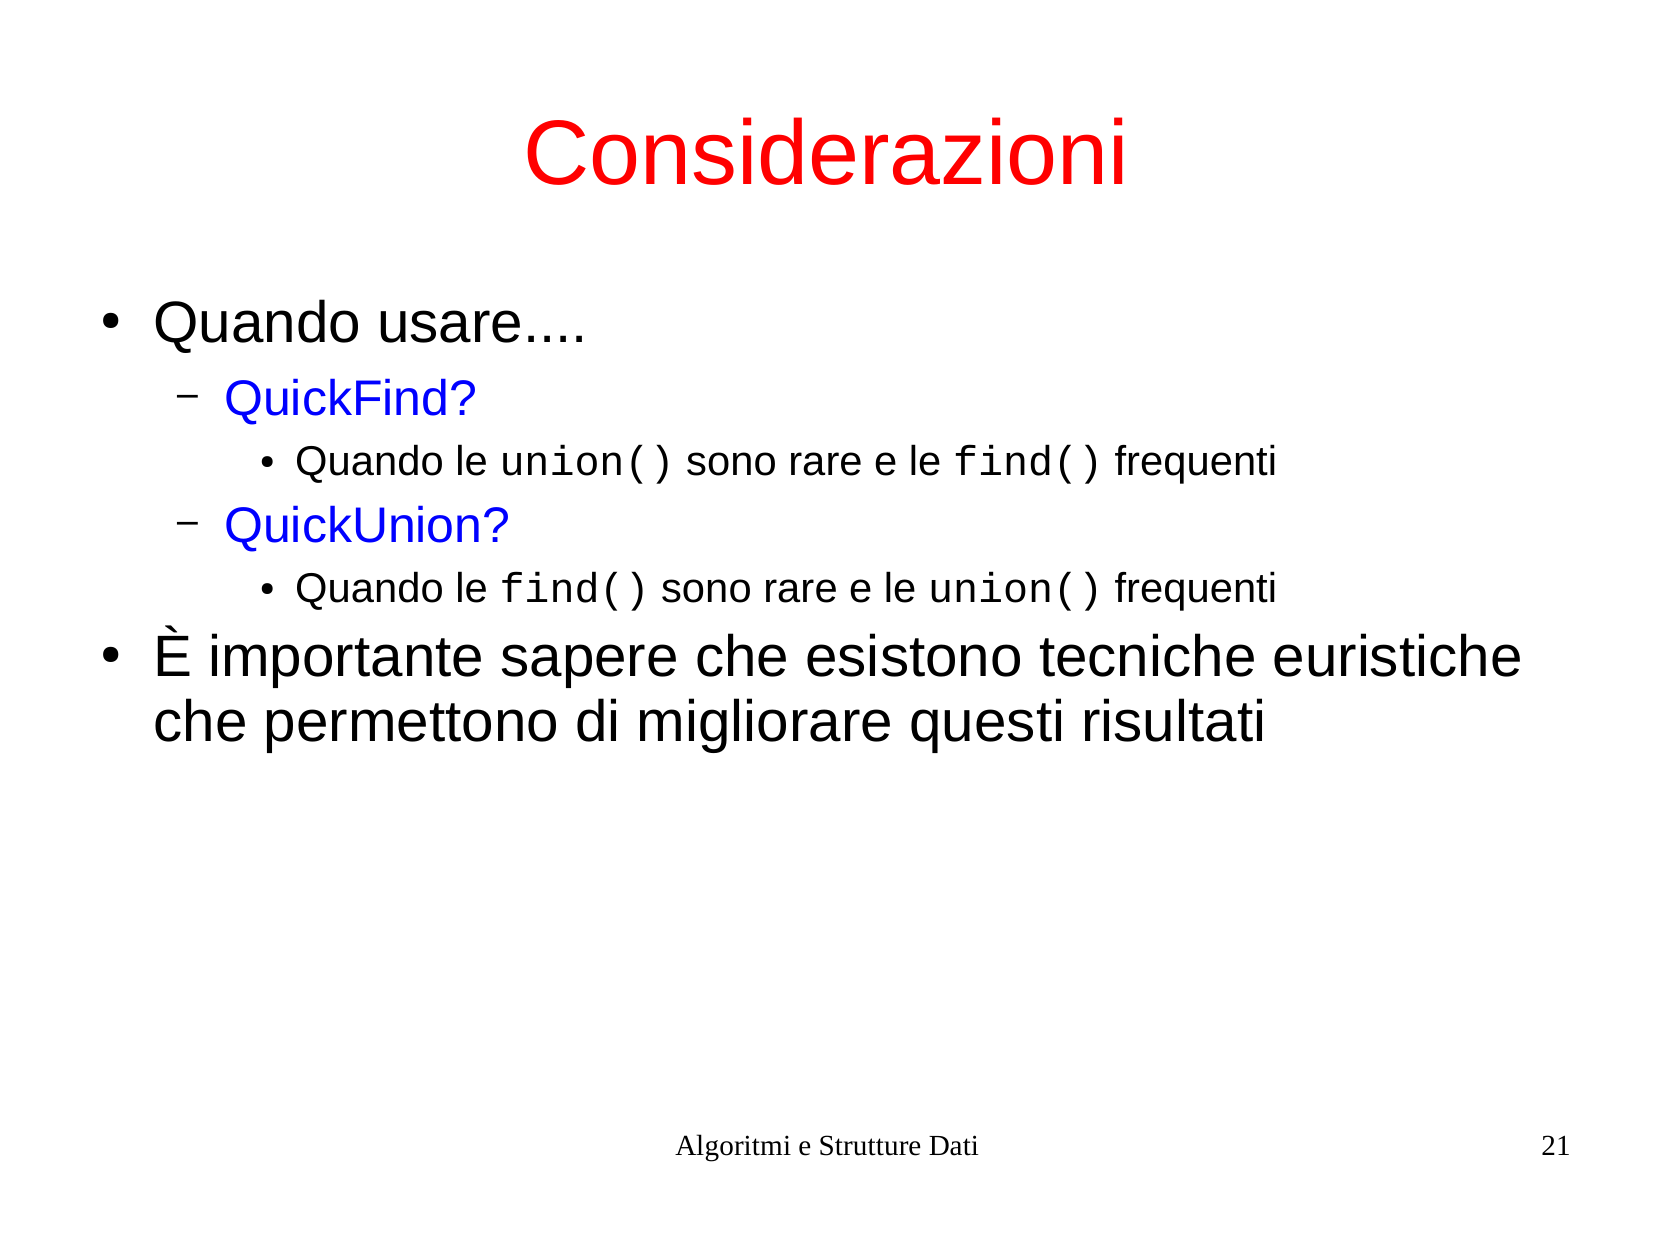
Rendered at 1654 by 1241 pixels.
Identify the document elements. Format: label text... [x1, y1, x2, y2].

title Considerazioni [82, 49, 1571, 257]
list Quando usare.... QuickFind? Quando le union() sono rare e le find() frequenti QuickUnion? Quando le find() sono rare e le union() frequenti È importante sapere che esistono tecniche euristiche che permettono di migliorare questi risultati [82, 290, 1571, 1109]
